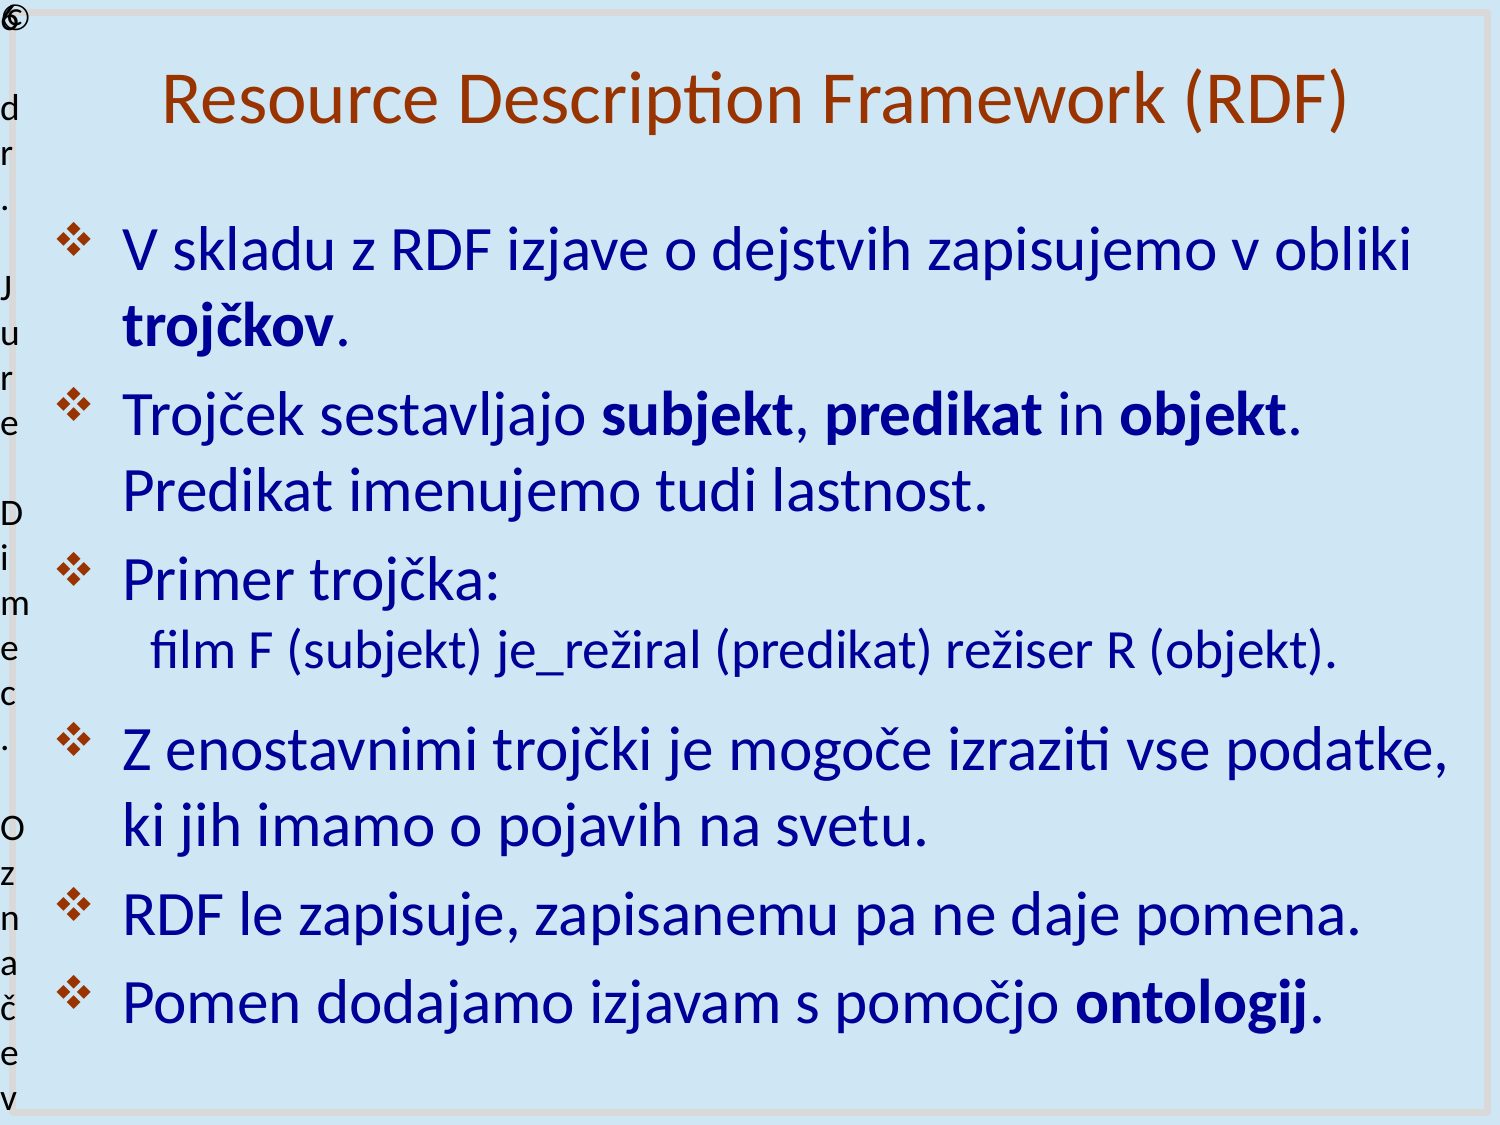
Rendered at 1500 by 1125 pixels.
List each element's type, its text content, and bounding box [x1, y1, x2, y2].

title Resource Description Framework (RDF) [37, 37, 1475, 150]
list V skladu z RDF izjave o dejstvih zapisujemo v obliki trojčkov. Trojček sestavljajo subjekt, predikat in objekt. Predikat imenujemo tudi lastnost. Primer trojčka: film F (subjekt) je_režiral (predikat) režiser R (objekt). Z enostavnimi trojčki je mogoče izraziti vse podatke, ki jih imamo o pojavih na svetu. RDF le zapisuje, zapisanemu pa ne daje pomena. Pomen dodajamo izjavam s pomočjo ontologij. [37, 200, 1475, 1050]
